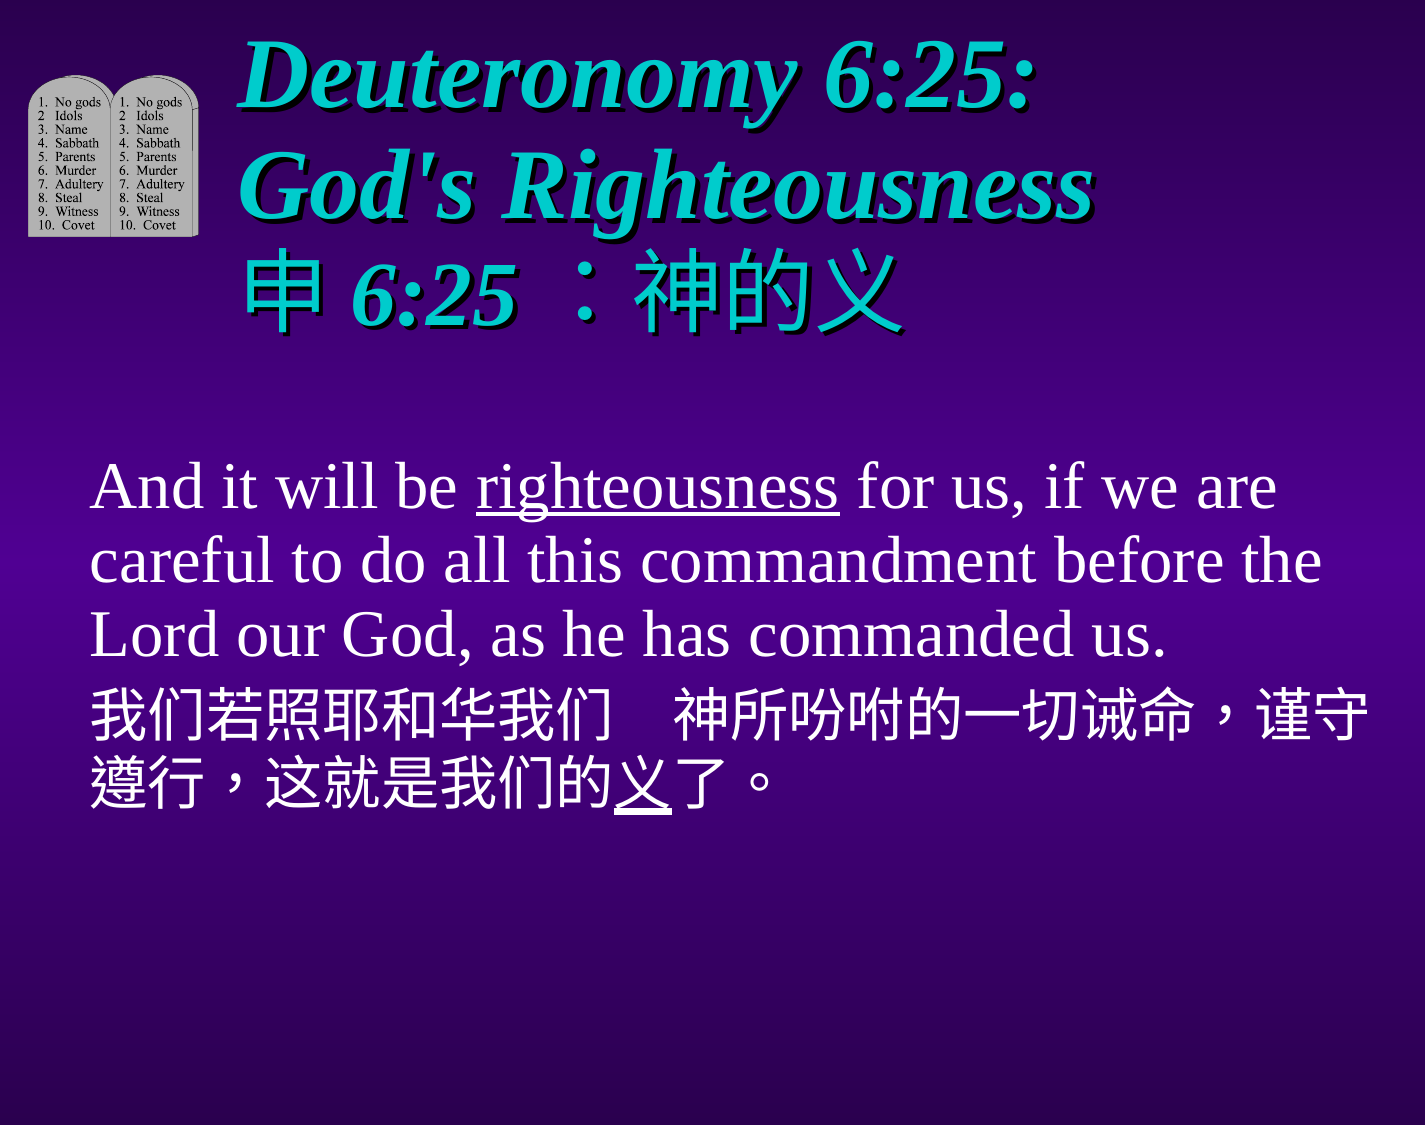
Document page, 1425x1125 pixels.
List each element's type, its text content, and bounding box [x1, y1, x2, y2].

title Deuteronomy 6:25: God's Righteousness 申6:25：神的义 [237, 18, 1319, 348]
text_box And it will be righteousness for us, if we are careful to do all this commandment before the Lord our God, as he has commanded us. 我们若照耶和华我们 神所吩咐的一切诫命，谨守遵行，这就是我们的义了。 [75, 441, 1388, 909]
